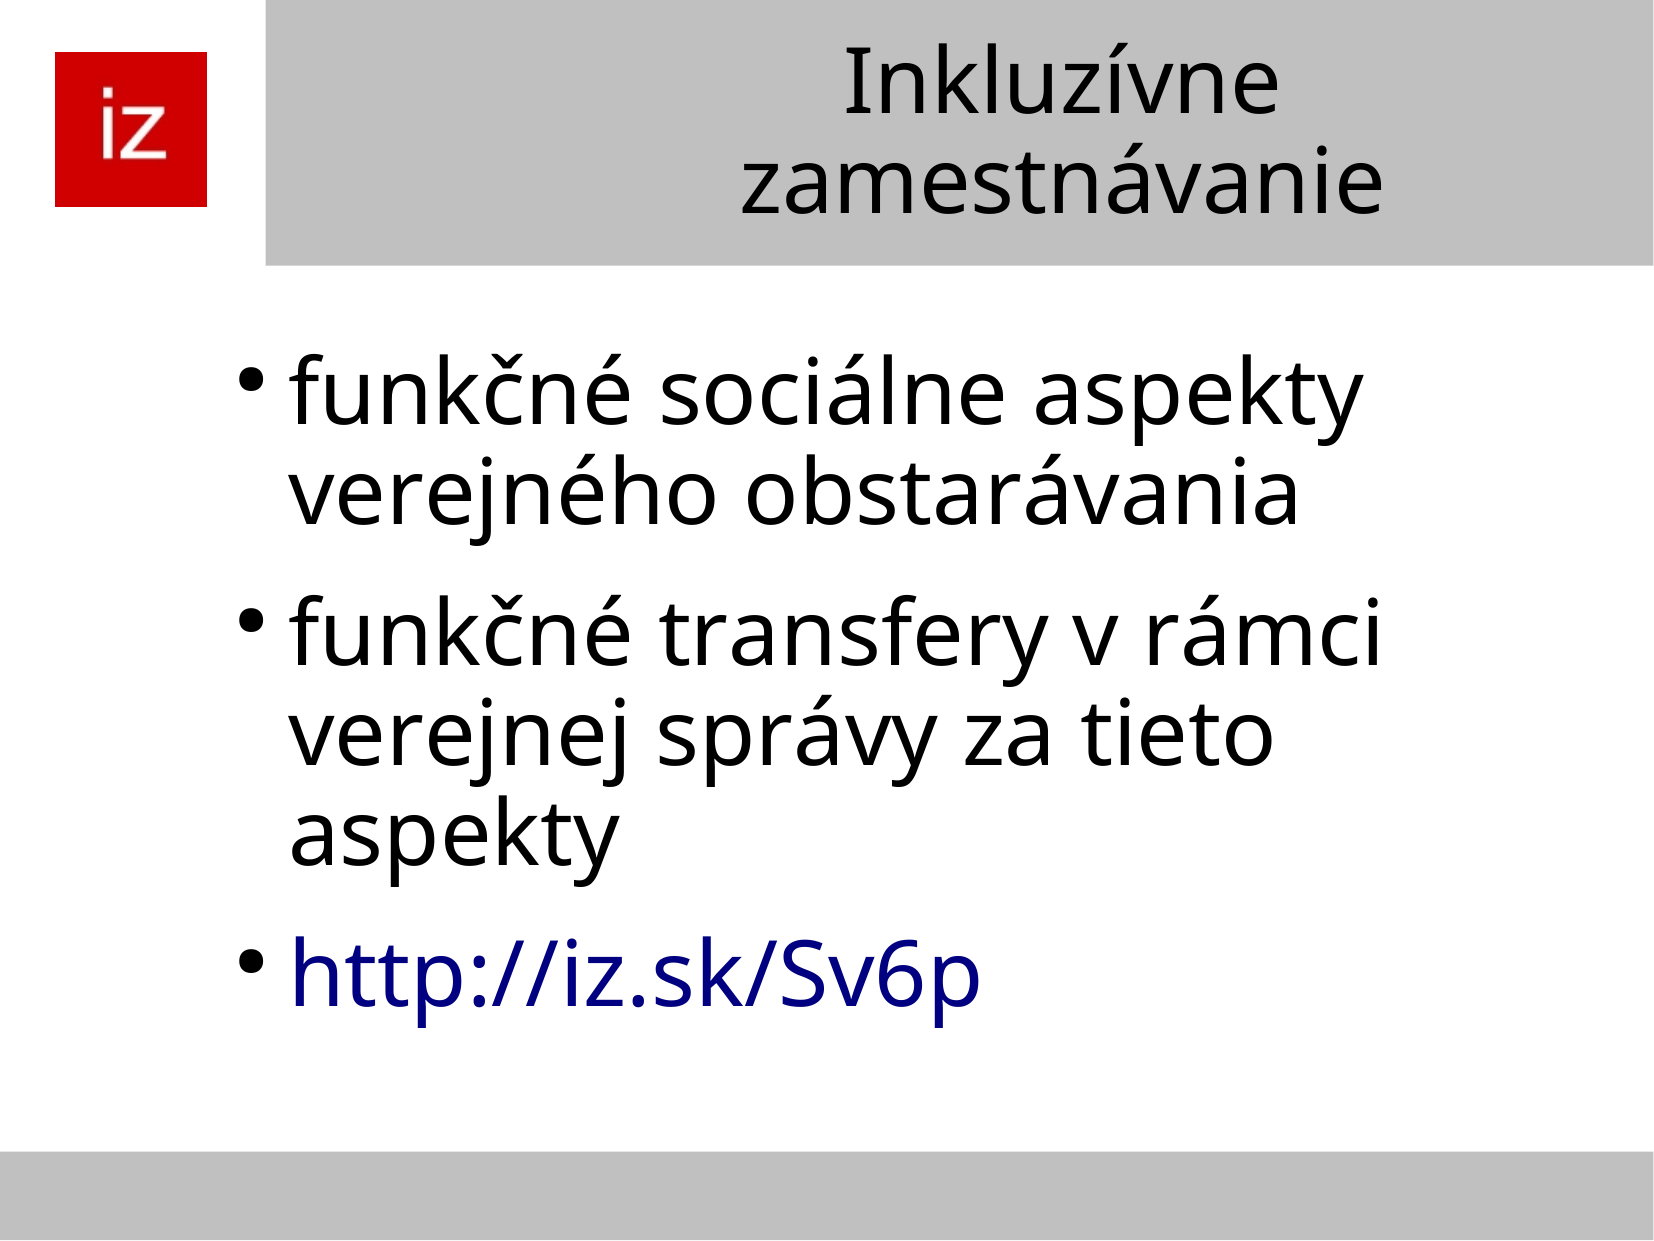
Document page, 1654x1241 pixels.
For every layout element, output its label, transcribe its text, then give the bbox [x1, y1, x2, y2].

picture [55, 52, 207, 207]
title Inkluzívne zamestnávanie [561, 29, 1565, 237]
list funkčné sociálne aspekty verejného obstarávania funkčné transfery v rámci verejnej správy za tieto aspekty http://iz.sk/Sv6p [121, 344, 1533, 1126]
